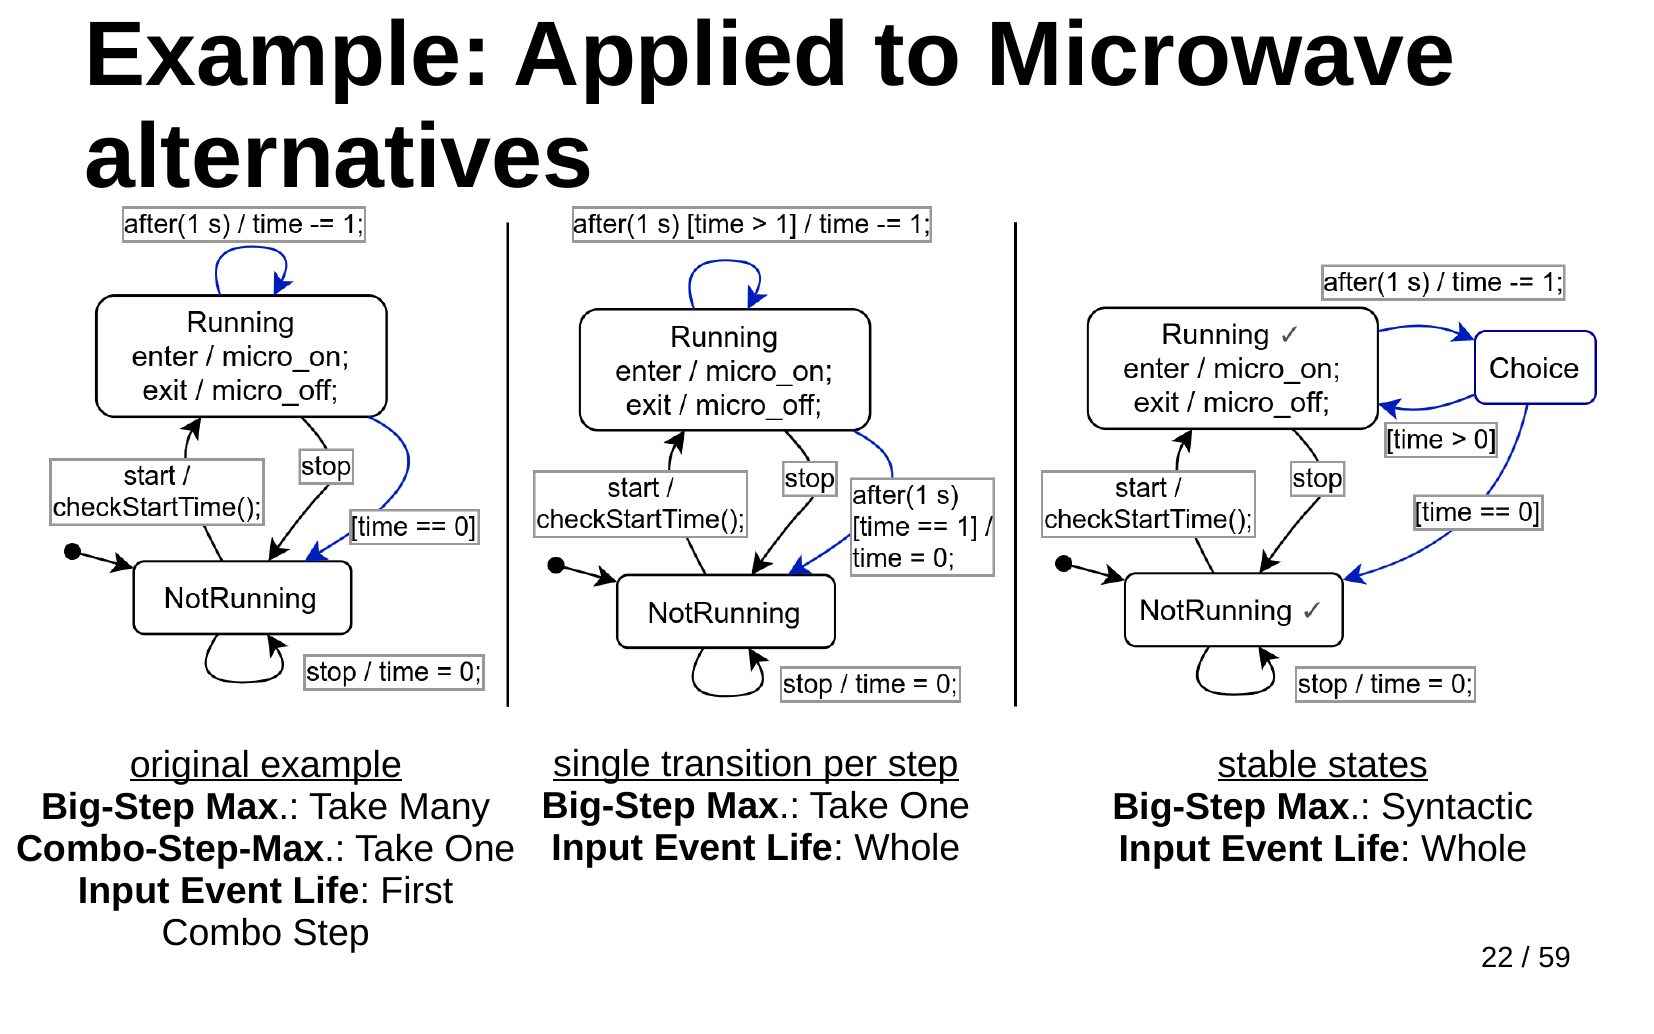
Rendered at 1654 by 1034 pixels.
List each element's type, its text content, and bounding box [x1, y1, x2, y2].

text_box stable states Big-Step Max.: Syntactic Input Event Life: Whole [1039, 735, 1607, 919]
title Example: Applied to Microwave alternatives [84, 2, 1573, 206]
picture [49, 206, 1599, 712]
text_box single transition per step Big-Step Max.: Take One Input Event Life: Whole [519, 735, 993, 877]
text_box original example Big-Step Max.: Take Many Combo-Step-Max.: Take One Input Event Life: First Combo Step [0, 735, 532, 1034]
